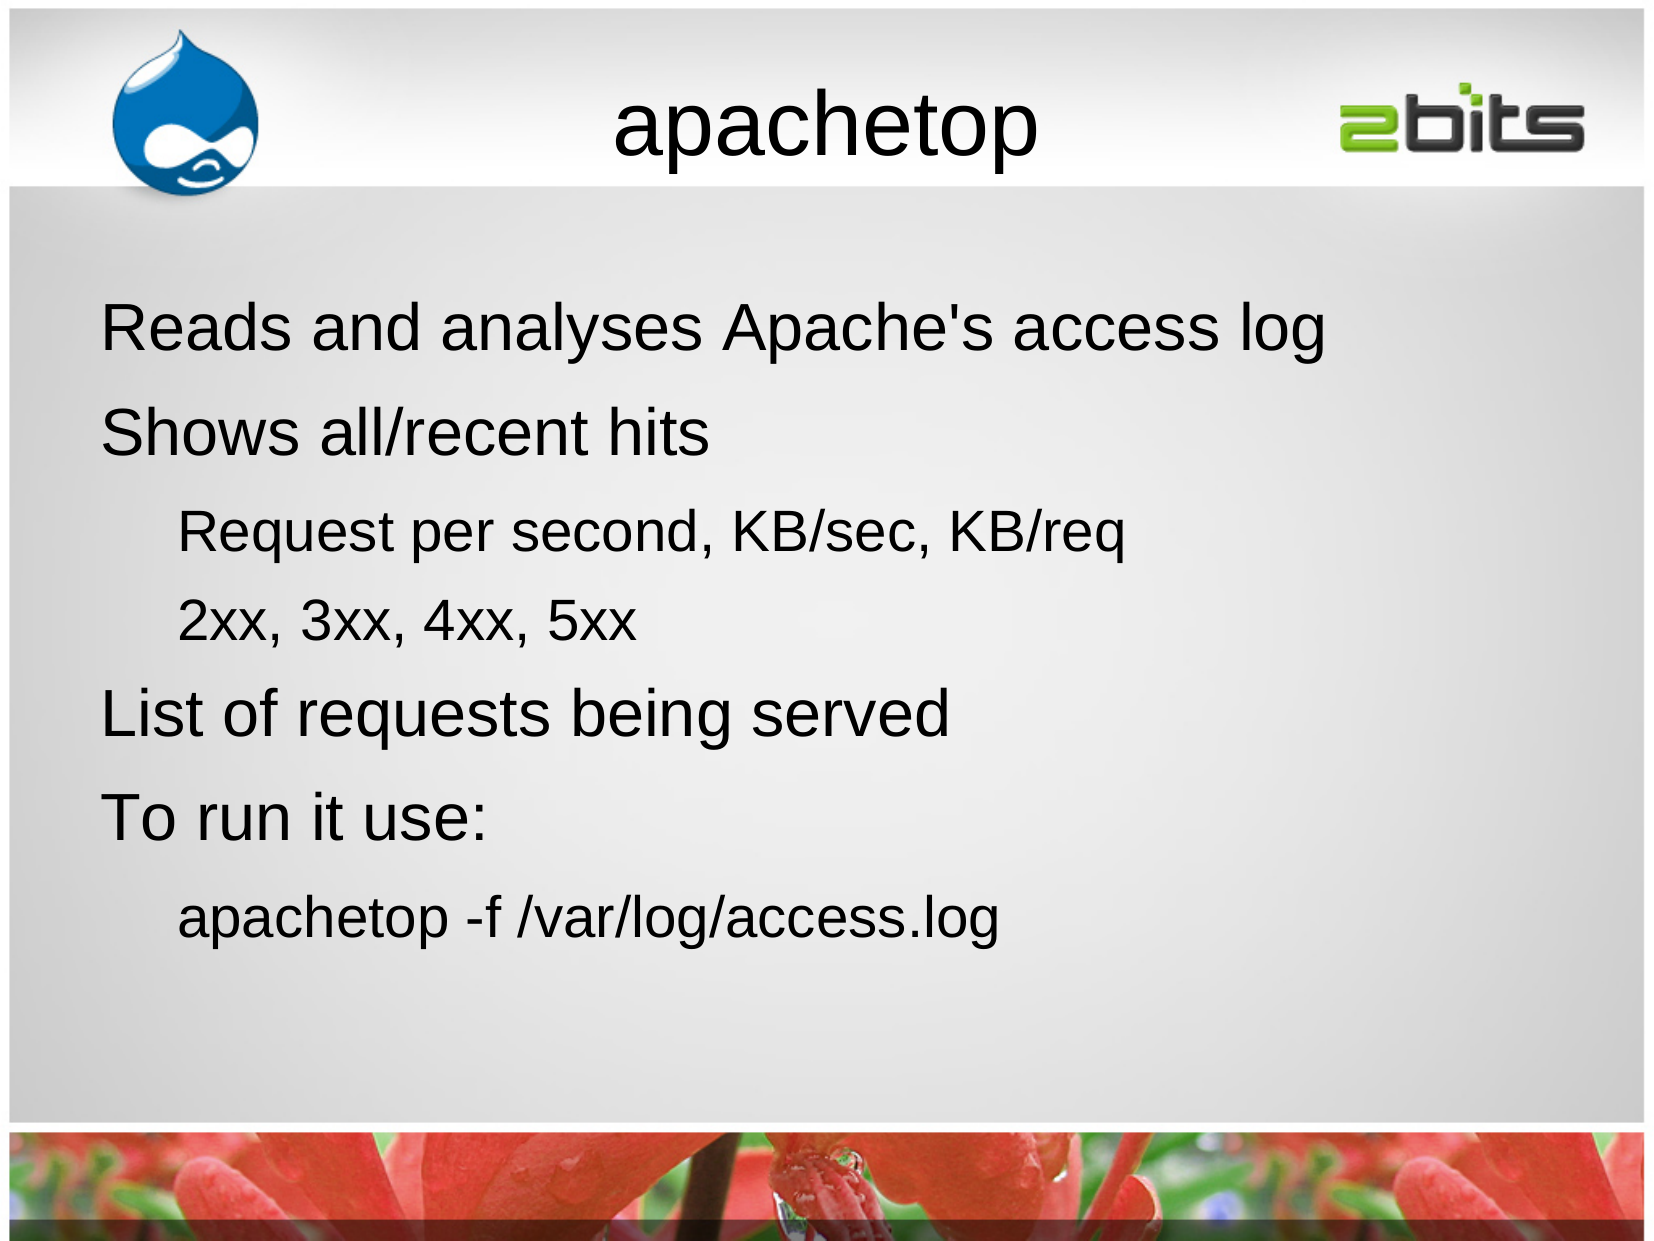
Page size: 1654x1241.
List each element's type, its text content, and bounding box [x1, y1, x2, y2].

picture [0, 0, 1654, 1241]
list Reads and analyses Apache's access log Shows all/recent hits Request per second, KB/sec, KB/req 2xx, 3xx, 4xx, 5xx List of requests being served To run it use: apachetop -f /var/log/access.log [82, 290, 1571, 1113]
title apachetop [82, 27, 1571, 220]
